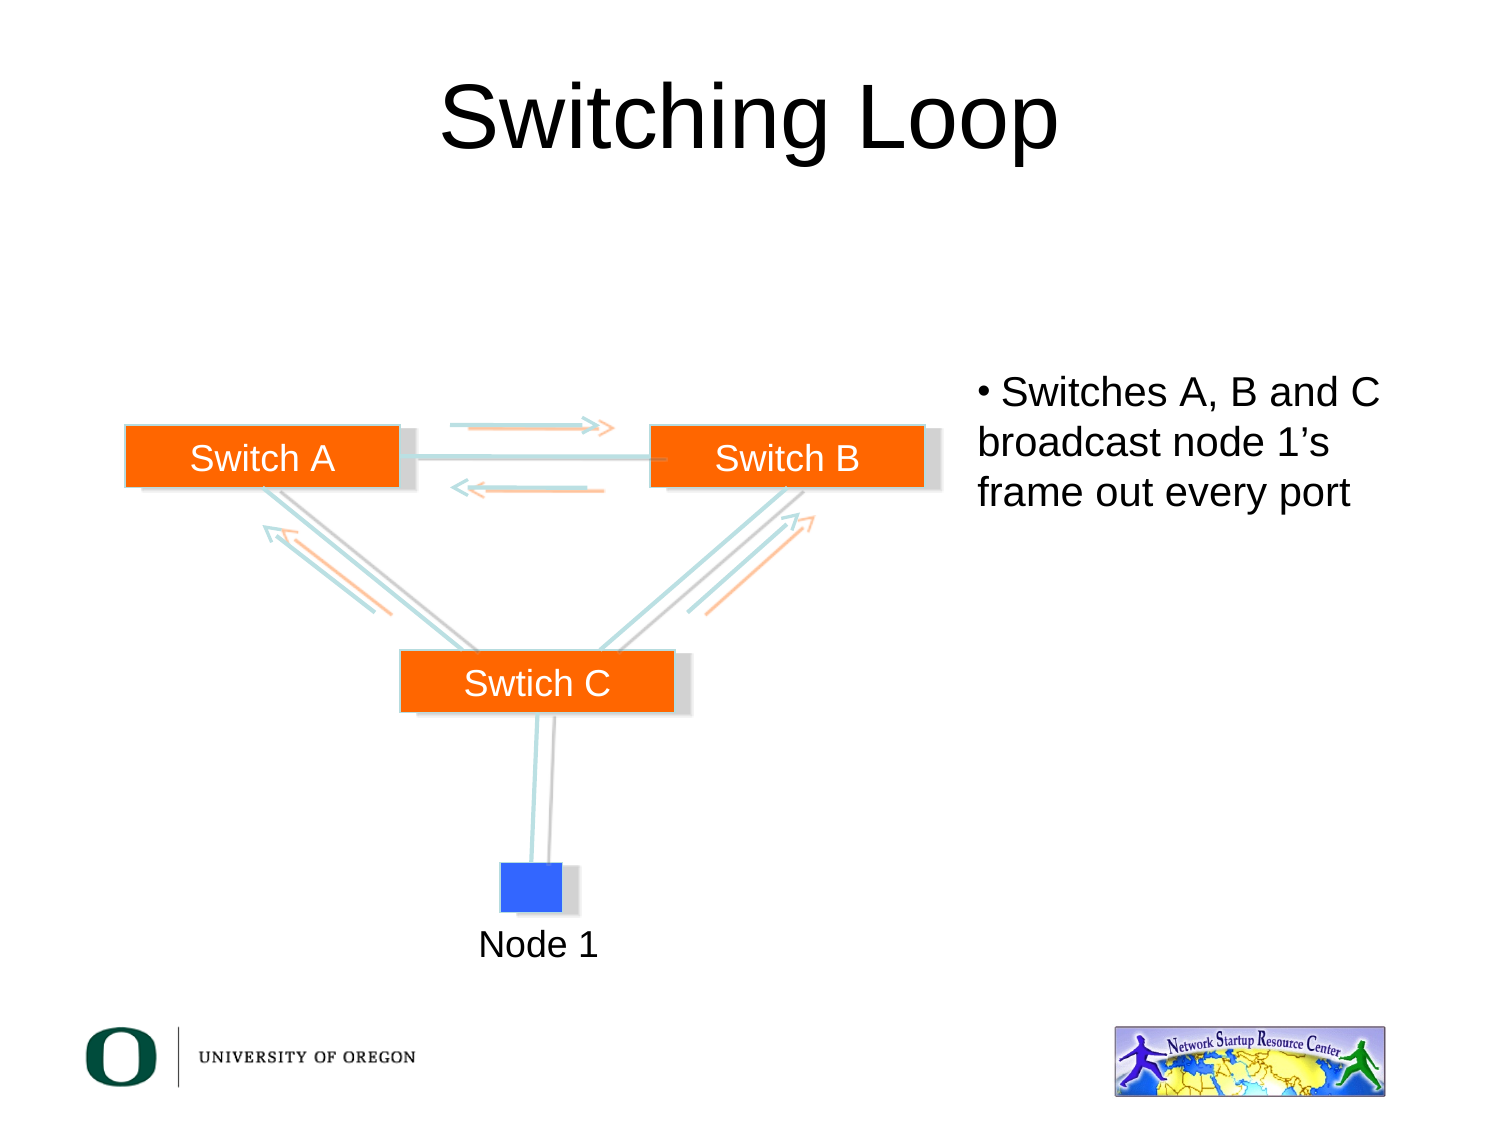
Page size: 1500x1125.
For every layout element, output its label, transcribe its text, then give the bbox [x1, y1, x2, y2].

text_box [500, 862, 563, 912]
picture [75, 1024, 426, 1090]
text_box Swtich C [399, 650, 675, 713]
text_box Switch A [125, 425, 400, 488]
picture [1112, 1024, 1388, 1099]
text_box Switch B [650, 425, 925, 488]
title Switching Loop [75, 45, 1426, 188]
text_box Switches A, B and C broadcast node 1’s frame out every port [962, 312, 1438, 574]
text_box Node 1 [463, 912, 614, 973]
